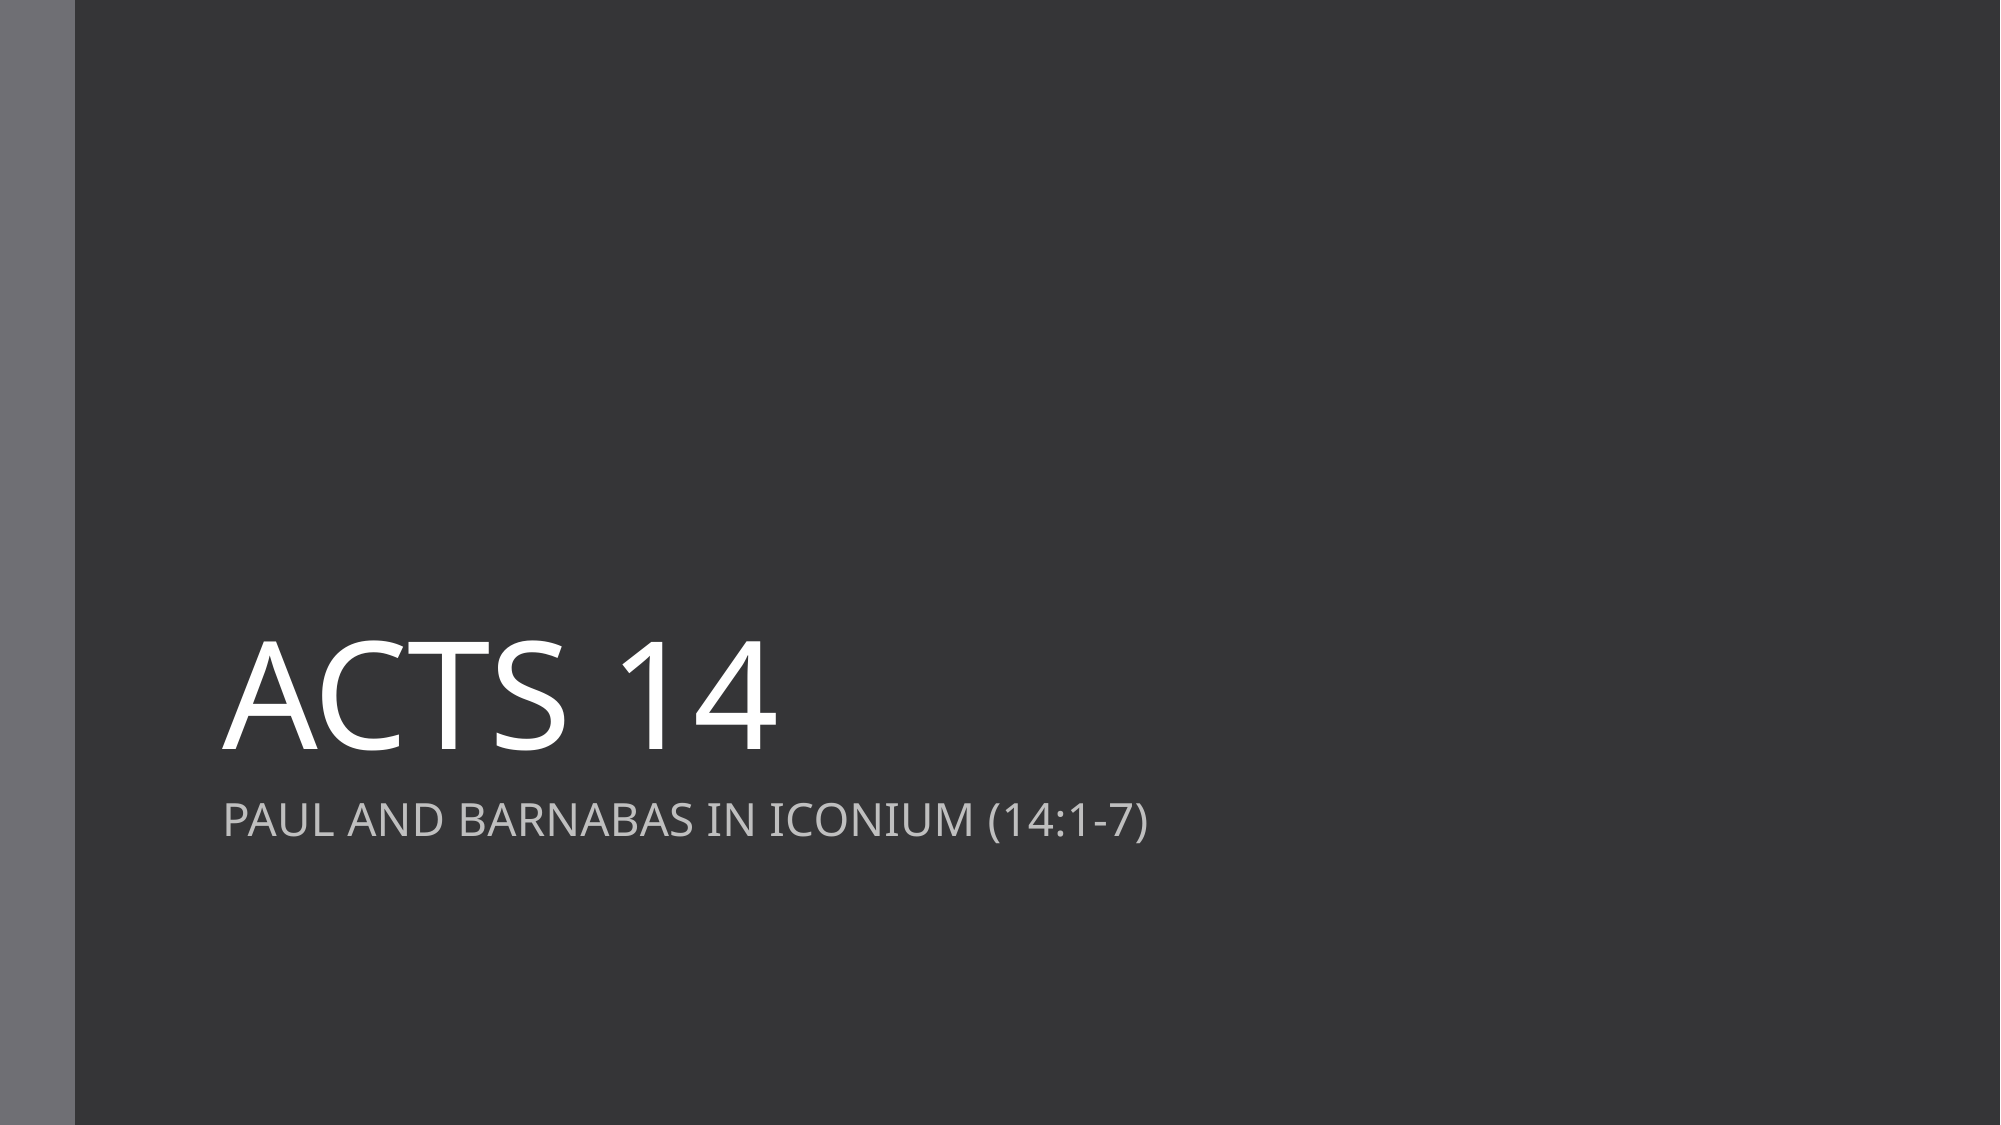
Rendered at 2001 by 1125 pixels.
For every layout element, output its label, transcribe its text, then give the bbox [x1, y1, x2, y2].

title ACTS 14 [206, 124, 1752, 787]
subtitle PAUL AND BARNABAS IN ICONIUM (14:1-7) [206, 787, 1752, 1066]
